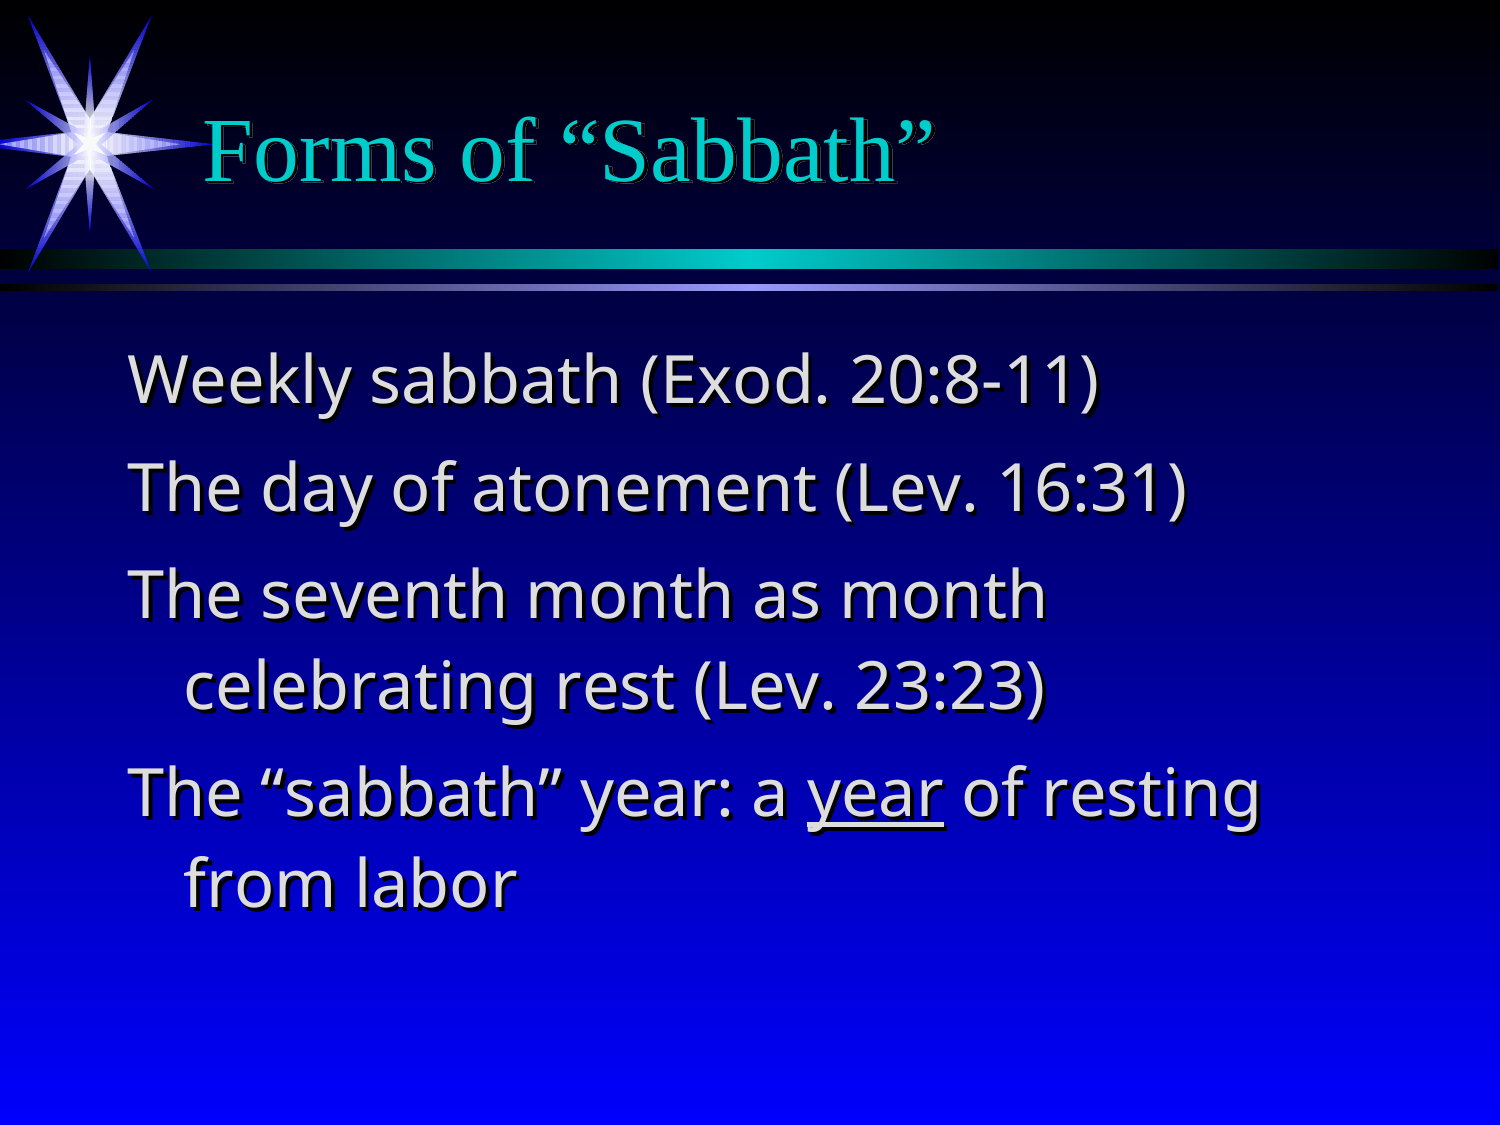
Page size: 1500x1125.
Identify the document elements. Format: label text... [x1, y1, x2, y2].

text_box 3 [135, 246, 144, 251]
list Weekly sabbath (Exod. 20:8-11) The day of atonement (Lev. 16:31) The seventh month as month celebrating rest (Lev. 23:23) The “sabbath” year: a year of resting from labor [112, 324, 1388, 1001]
text_box 3 [36, 246, 44, 251]
text_box new [38, 239, 49, 245]
text_box new [38, 43, 48, 49]
text_box new [131, 239, 141, 245]
text_box 3 [35, 37, 44, 42]
text_box new [131, 43, 142, 49]
title Forms of “Sabbath” [187, 56, 1463, 244]
text_box 3 [135, 37, 144, 42]
